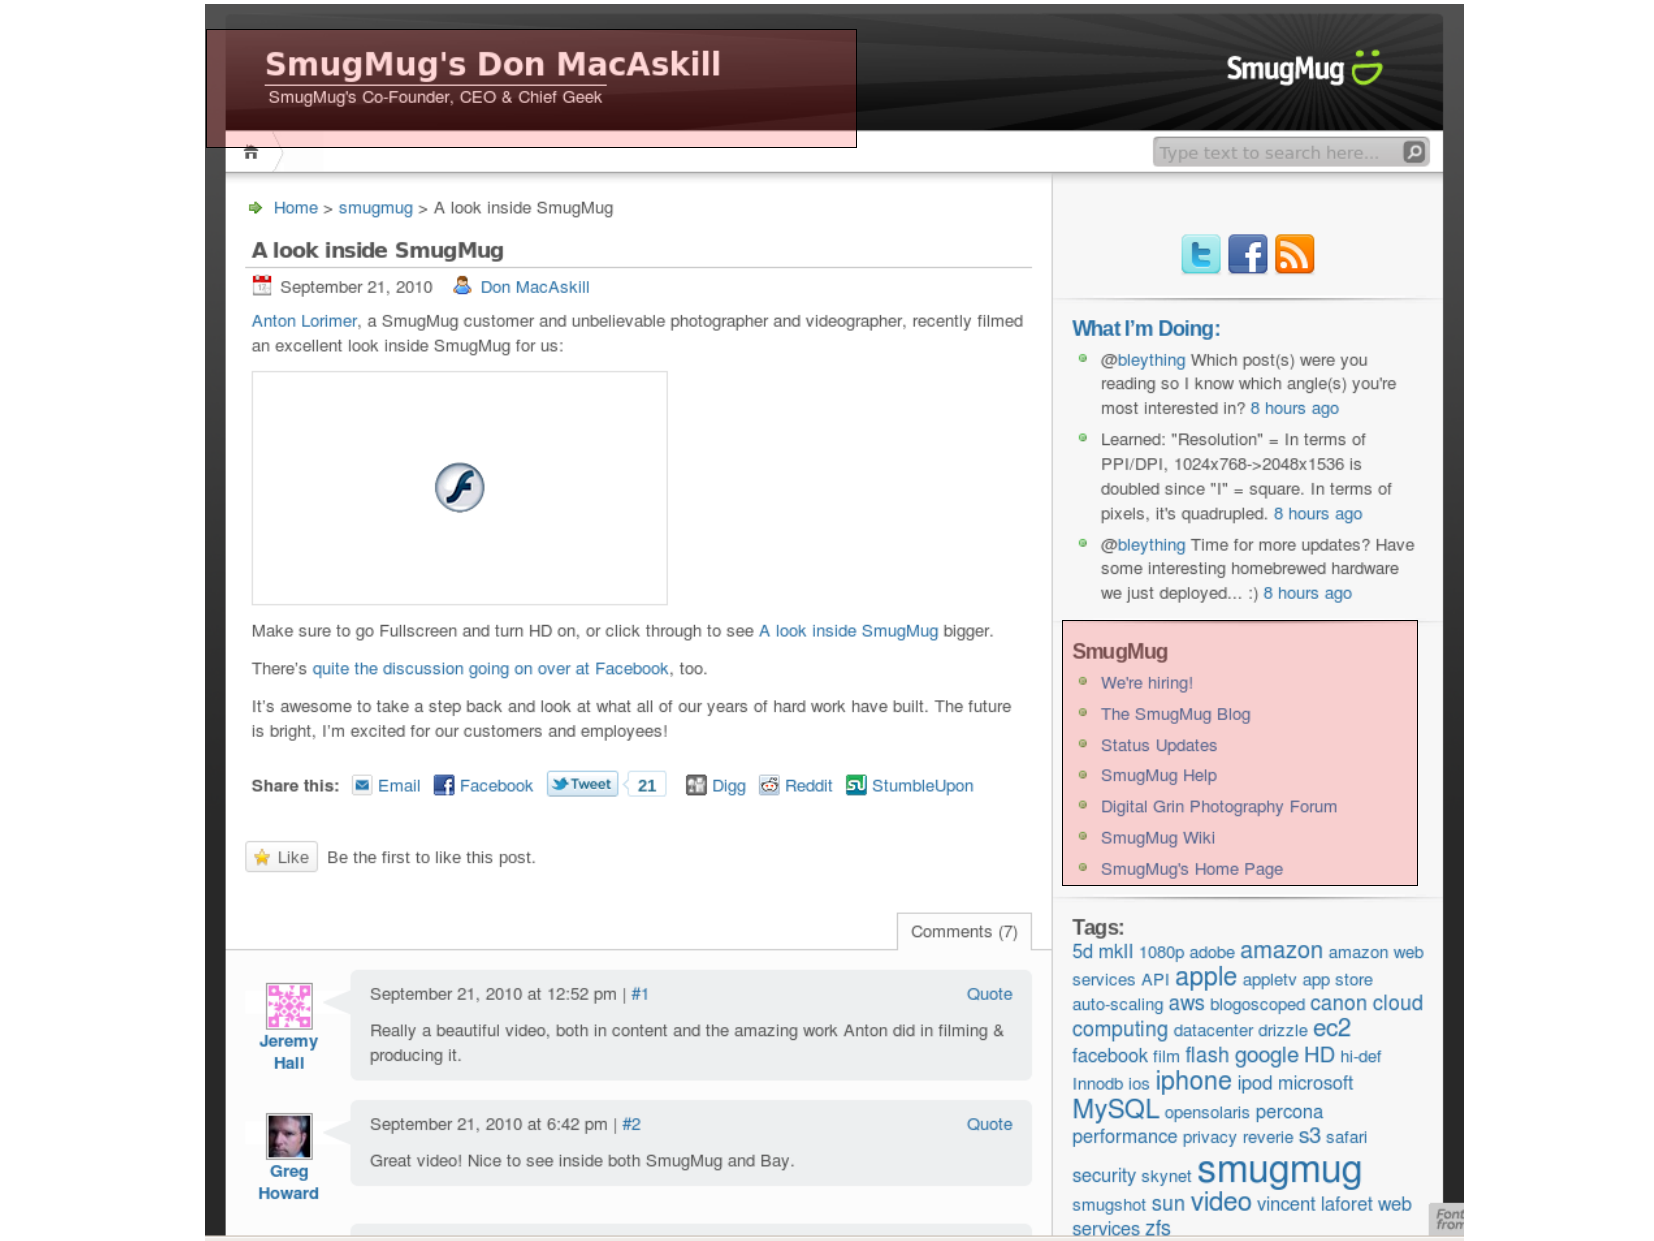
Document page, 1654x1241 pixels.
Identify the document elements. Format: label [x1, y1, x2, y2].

text_box [206, 29, 857, 148]
picture [205, 4, 1464, 1241]
text_box [1062, 620, 1418, 886]
